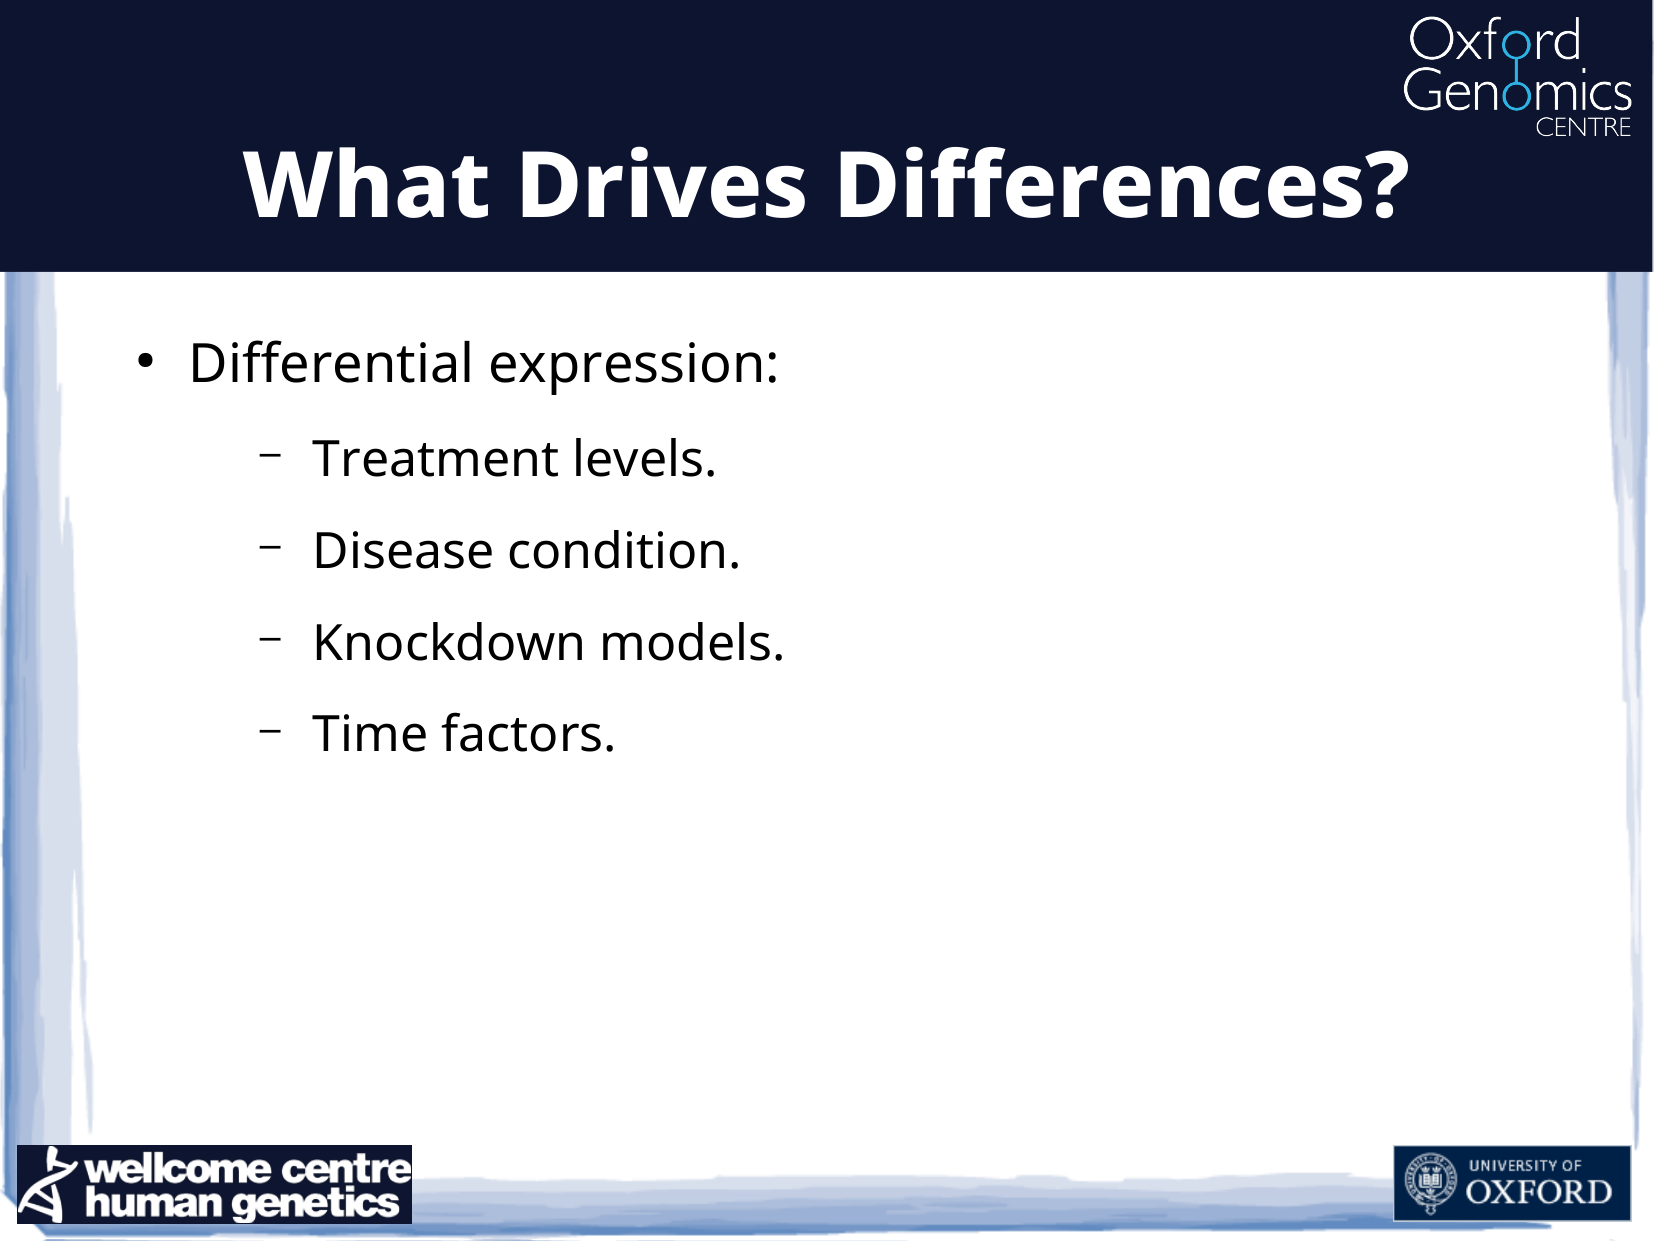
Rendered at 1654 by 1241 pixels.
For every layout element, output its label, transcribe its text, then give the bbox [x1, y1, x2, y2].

title What Drives Differences? [82, 78, 1571, 287]
picture [0, 0, 1654, 1241]
list Differential expression: Treatment levels. Disease condition. Knockdown models. Time factors. [118, 324, 1571, 1045]
